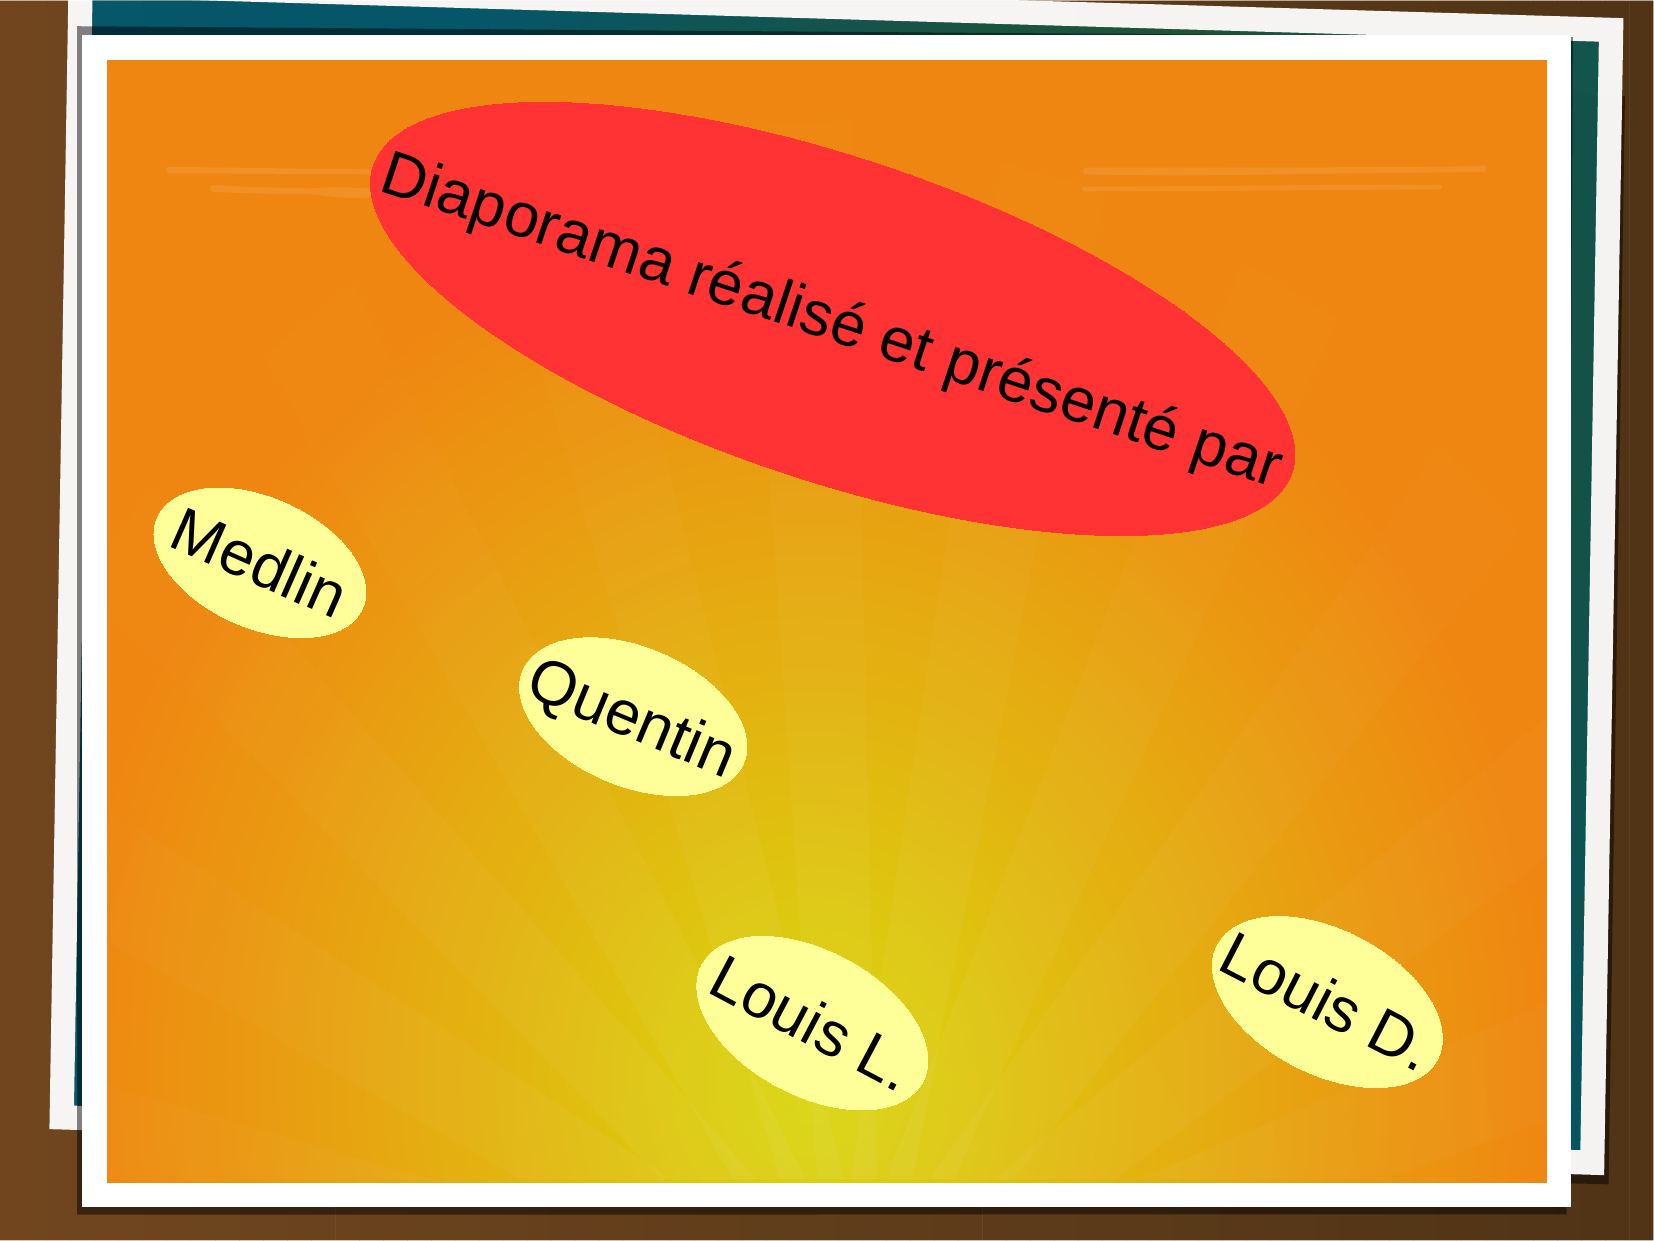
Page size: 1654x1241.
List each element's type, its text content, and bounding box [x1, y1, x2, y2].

text_box Quentin [519, 637, 747, 796]
text_box Louis D. [1212, 916, 1443, 1088]
text_box Diaporama réalisé et présenté par [370, 102, 1295, 536]
text_box Louis L. [696, 936, 928, 1110]
text_box Medlin [153, 488, 366, 638]
